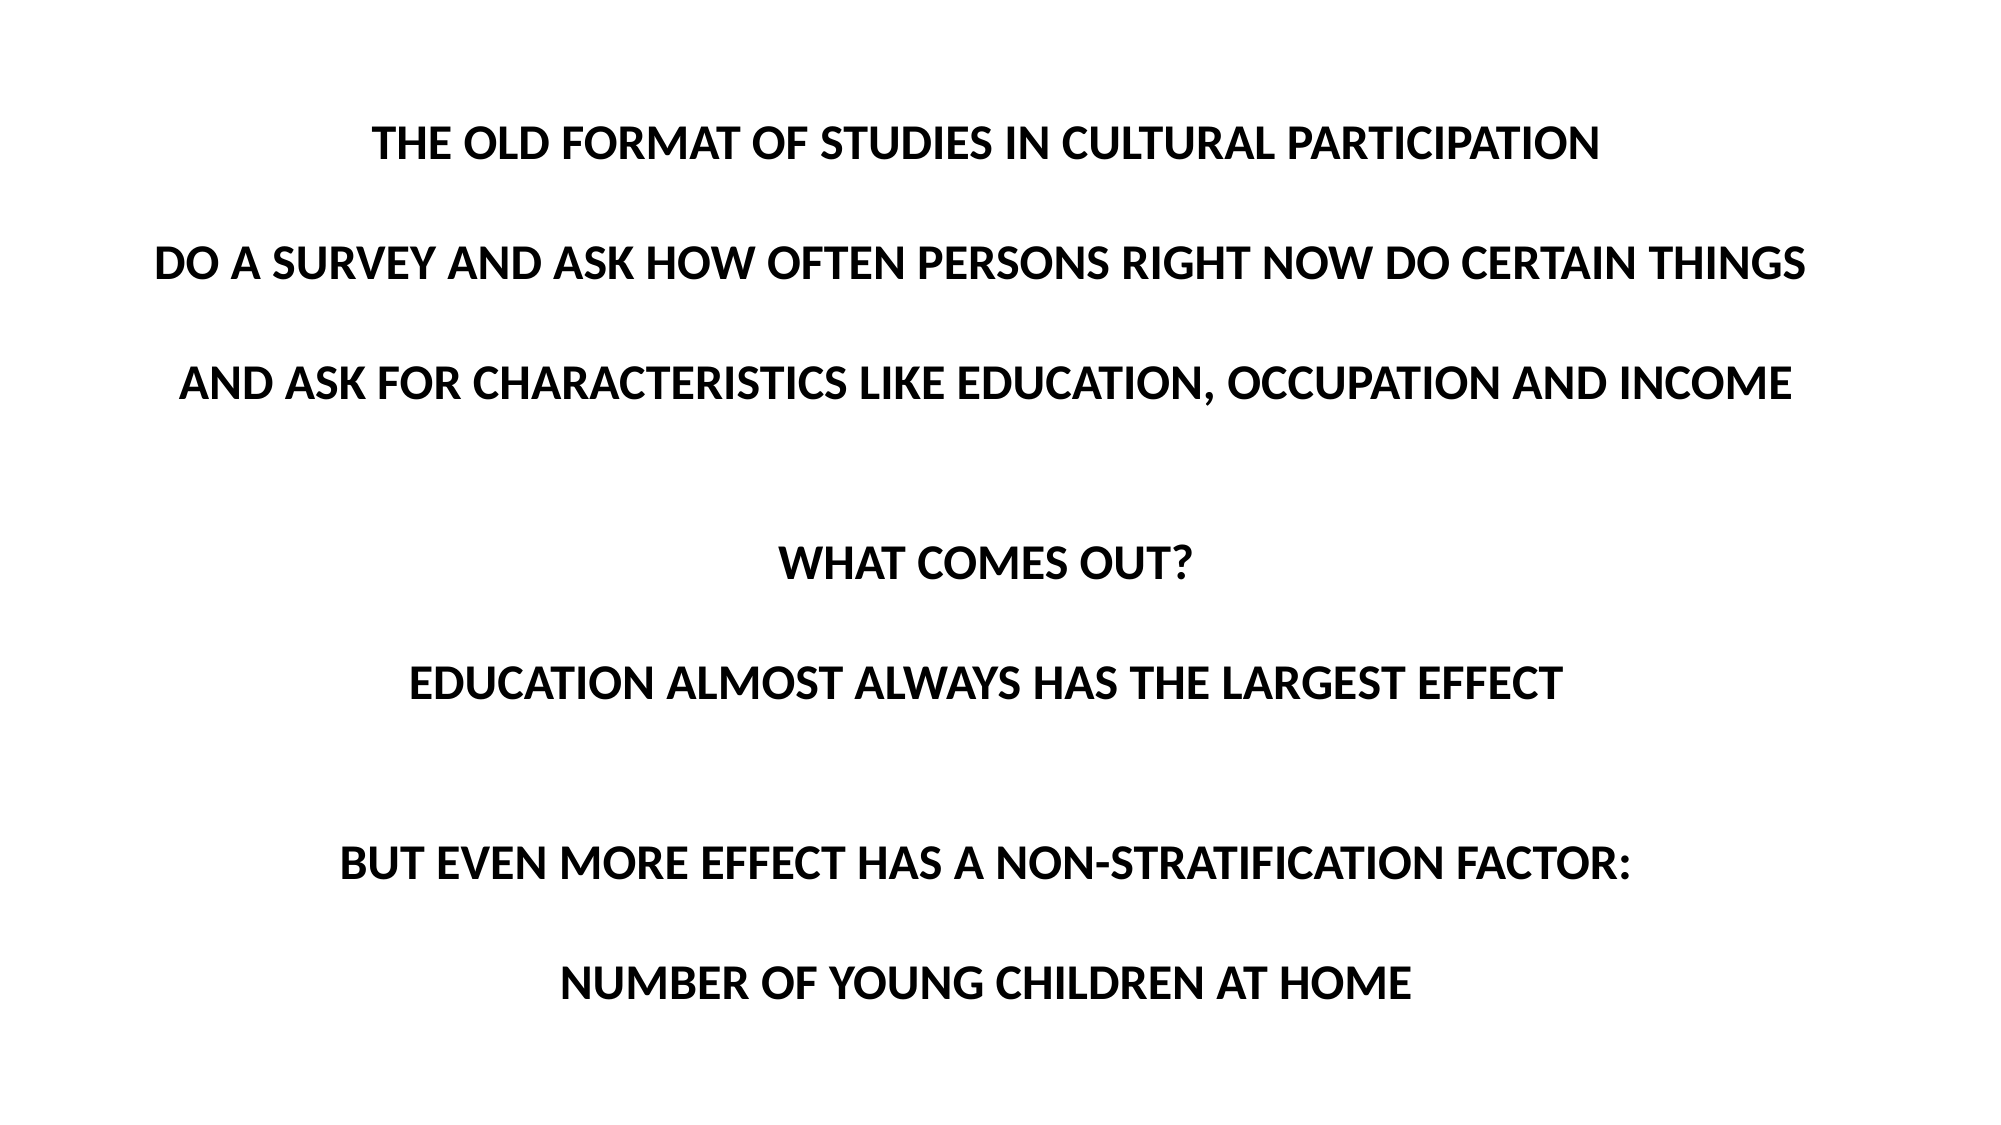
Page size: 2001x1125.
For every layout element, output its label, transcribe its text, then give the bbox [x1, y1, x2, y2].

text_box THE OLD FORMAT OF STUDIES IN CULTURAL PARTICIPATION DO A SURVEY AND ASK HOW OFTEN PERSONS RIGHT NOW DO CERTAIN THINGS AND ASK FOR CHARACTERISTICS LIKE EDUCATION, OCCUPATION AND INCOME WHAT COMES OUT? EDUCATION ALMOST ALWAYS HAS THE LARGEST EFFECT BUT EVEN MORE EFFECT HAS A NON-STRATIFICATION FACTOR: NUMBER OF YOUNG CHILDREN AT HOME [128, 101, 1844, 1026]
